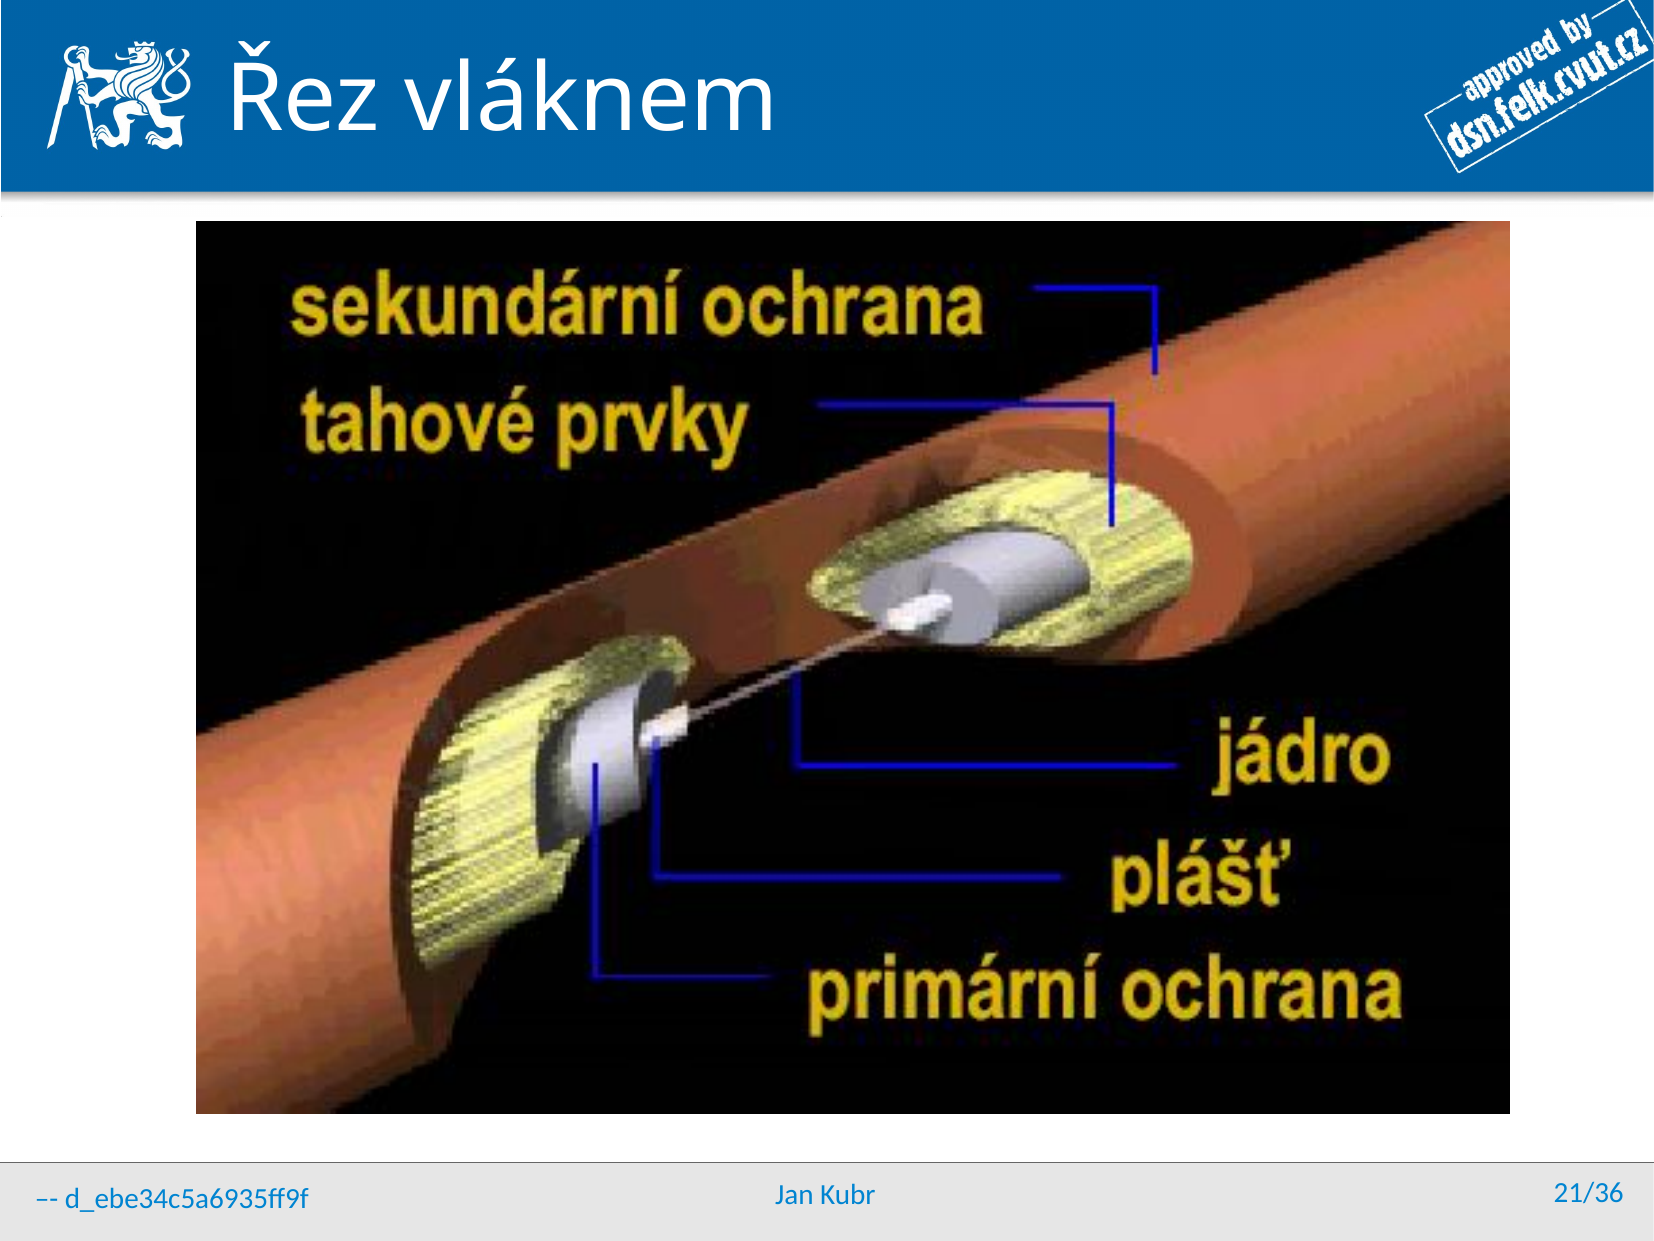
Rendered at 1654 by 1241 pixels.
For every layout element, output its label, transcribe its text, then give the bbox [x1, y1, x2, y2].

picture [196, 221, 1510, 1114]
picture [1, 0, 1654, 217]
title Řez vláknem [225, 0, 1426, 188]
